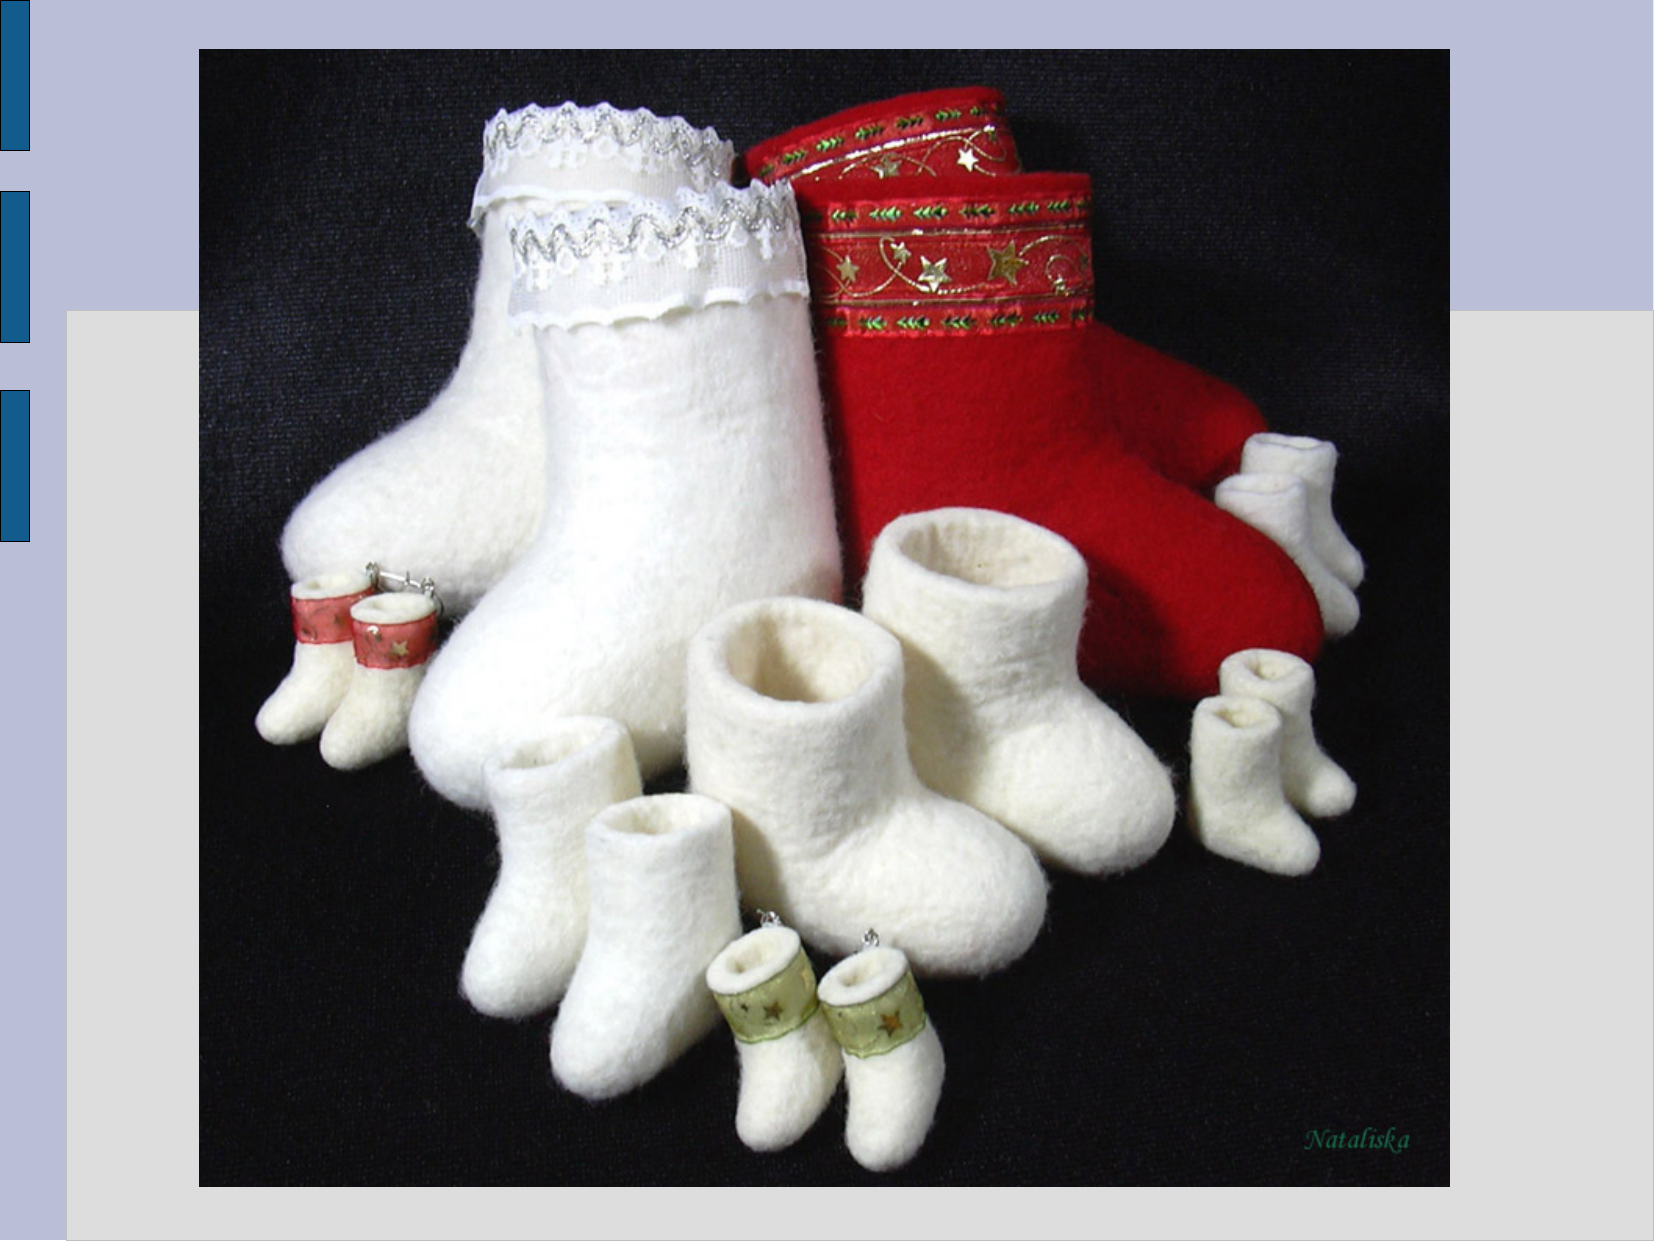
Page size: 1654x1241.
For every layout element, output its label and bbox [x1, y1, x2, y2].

picture [199, 49, 1450, 1187]
